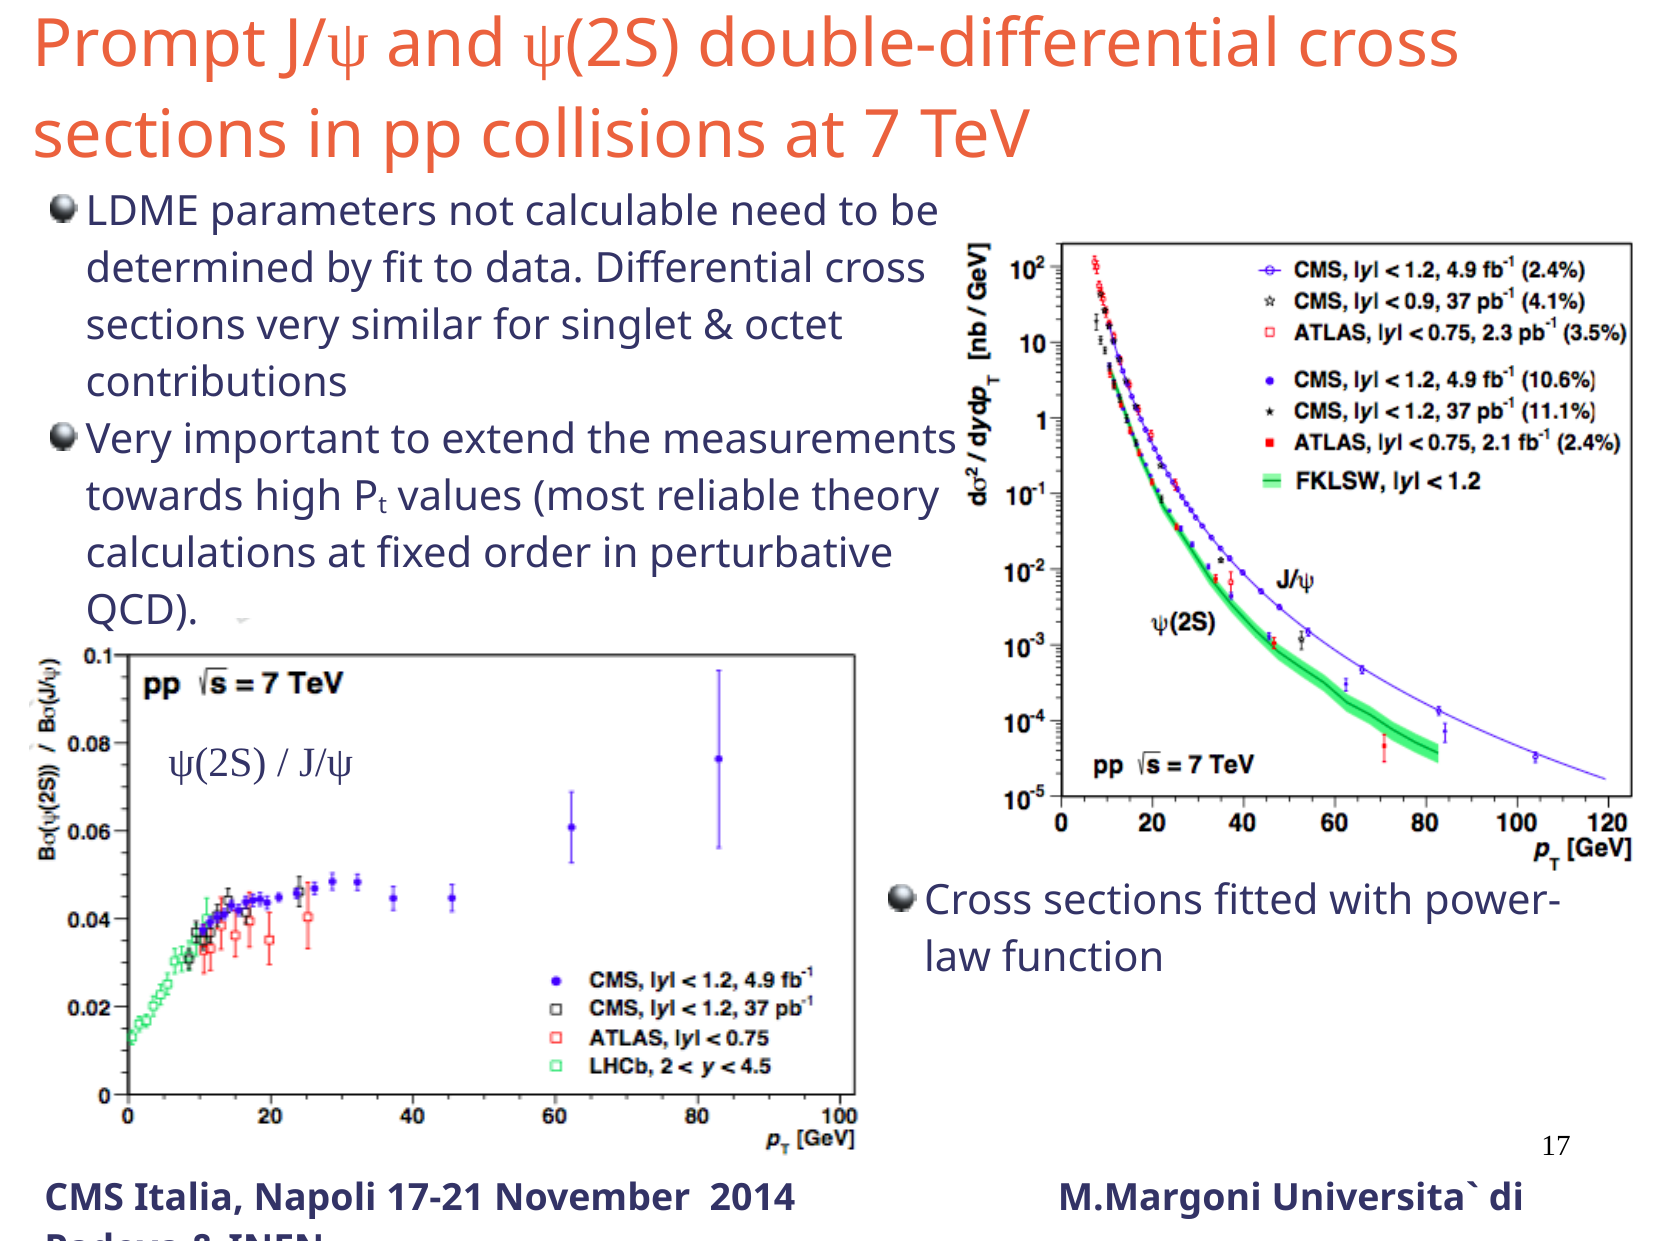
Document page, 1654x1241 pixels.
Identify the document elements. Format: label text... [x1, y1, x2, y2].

text_box Cross sections fitted with power-law function [874, 862, 1630, 1071]
text_box ψ(2S) / J/ψ [153, 732, 473, 794]
picture [29, 618, 898, 1164]
text_box CMS Italia, Napoli 17-21 November 2014 M.Margoni Universita` di Padova & INFN [29, 1163, 1625, 1237]
text_box LDME parameters not calculable need to be determined by fit to data. Differential cross sections very similar for singlet & octet contributions Very important to extend the measurements towards high Pt values (most reliable theory calculations at fixed order in perturbative QCD). [35, 173, 1004, 712]
picture [936, 204, 1642, 875]
text_box Prompt J/ψ and ψ(2S) double-differential cross sections in pp collisions at 7 TeV [17, 0, 1654, 203]
